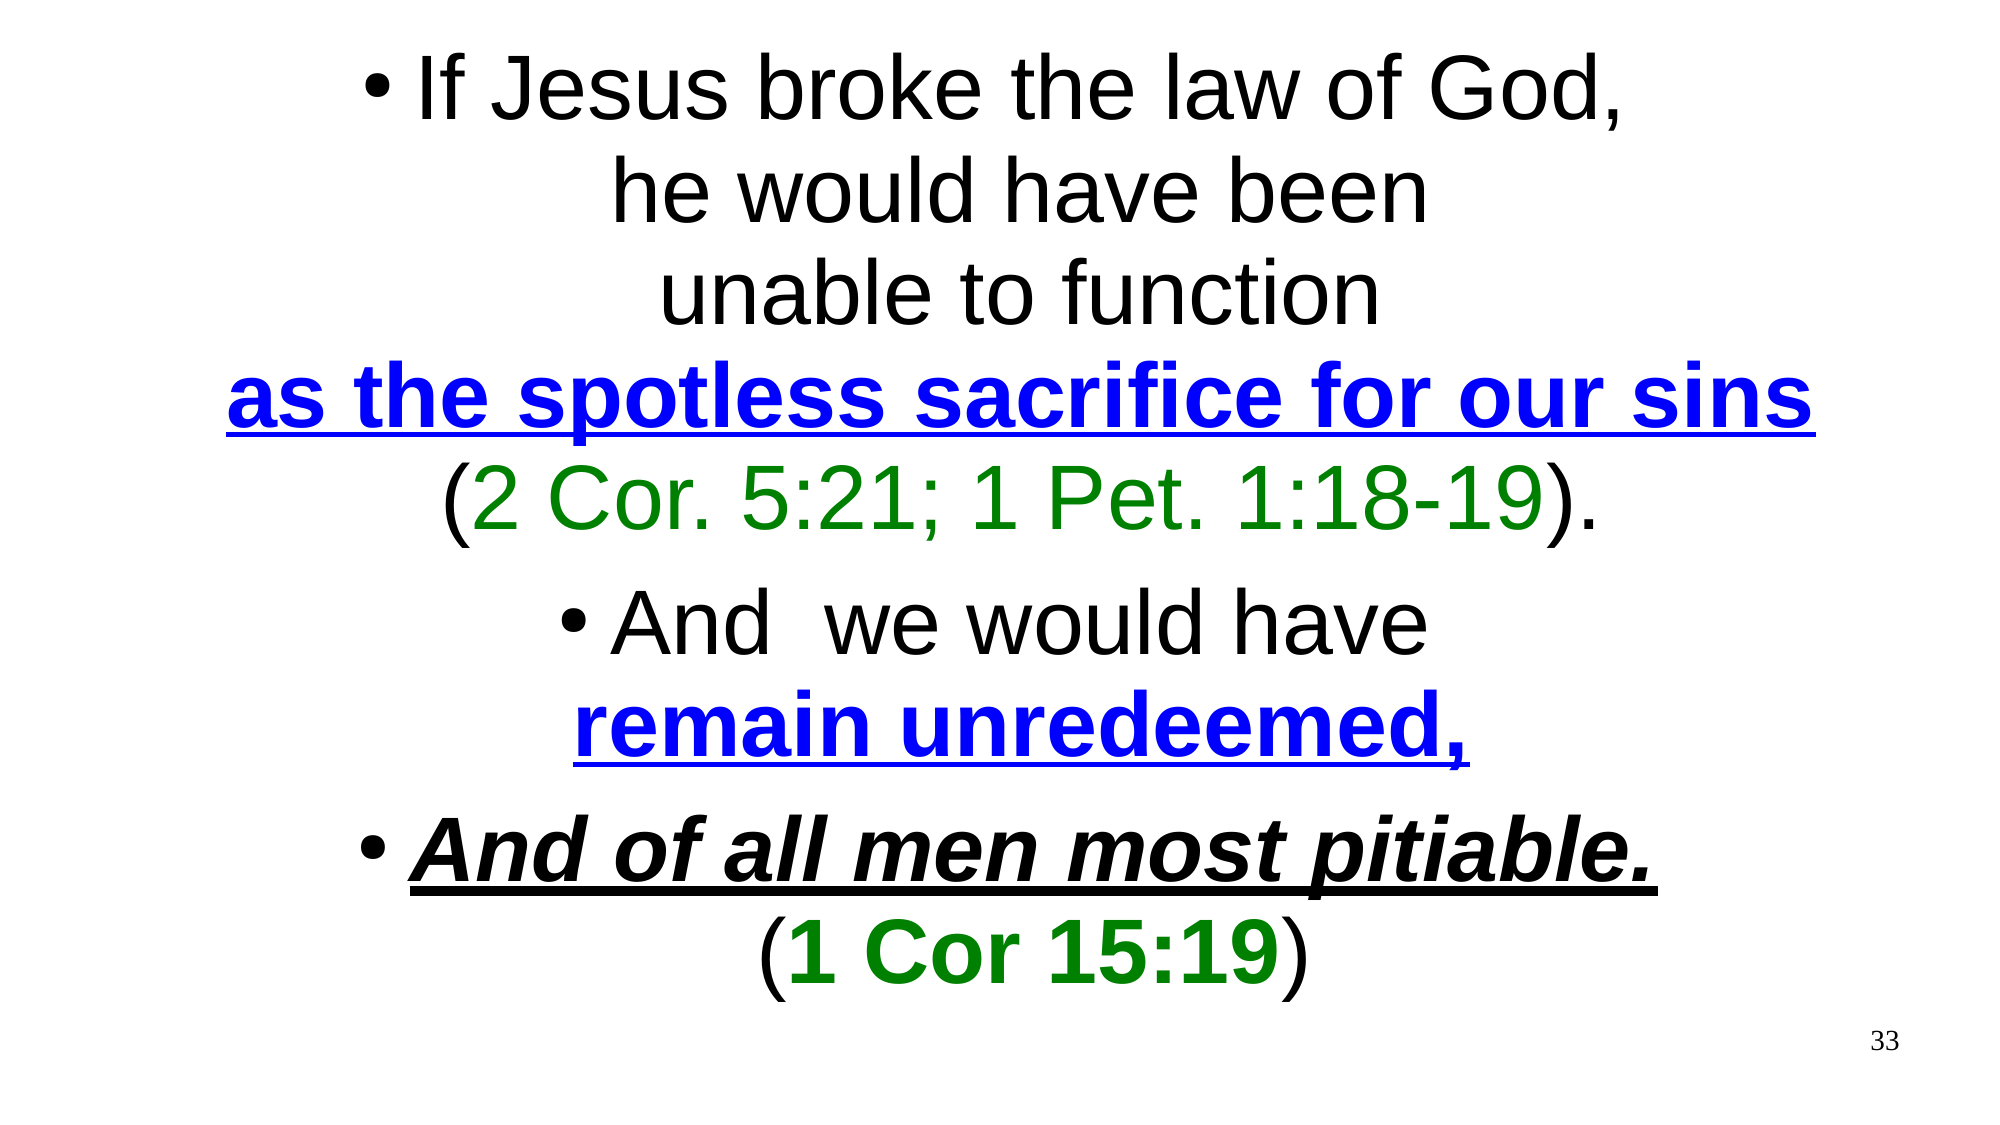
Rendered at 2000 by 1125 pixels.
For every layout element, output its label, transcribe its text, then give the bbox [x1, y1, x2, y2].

list If Jesus broke the law of God, he would have been unable to function as the spotless sacrifice for our sins (2 Cor. 5:21; 1 Pet. 1:18-19). And we would have remain unredeemed, And of all men most pitiable. (1 Cor 15:19) [35, 36, 1962, 1099]
